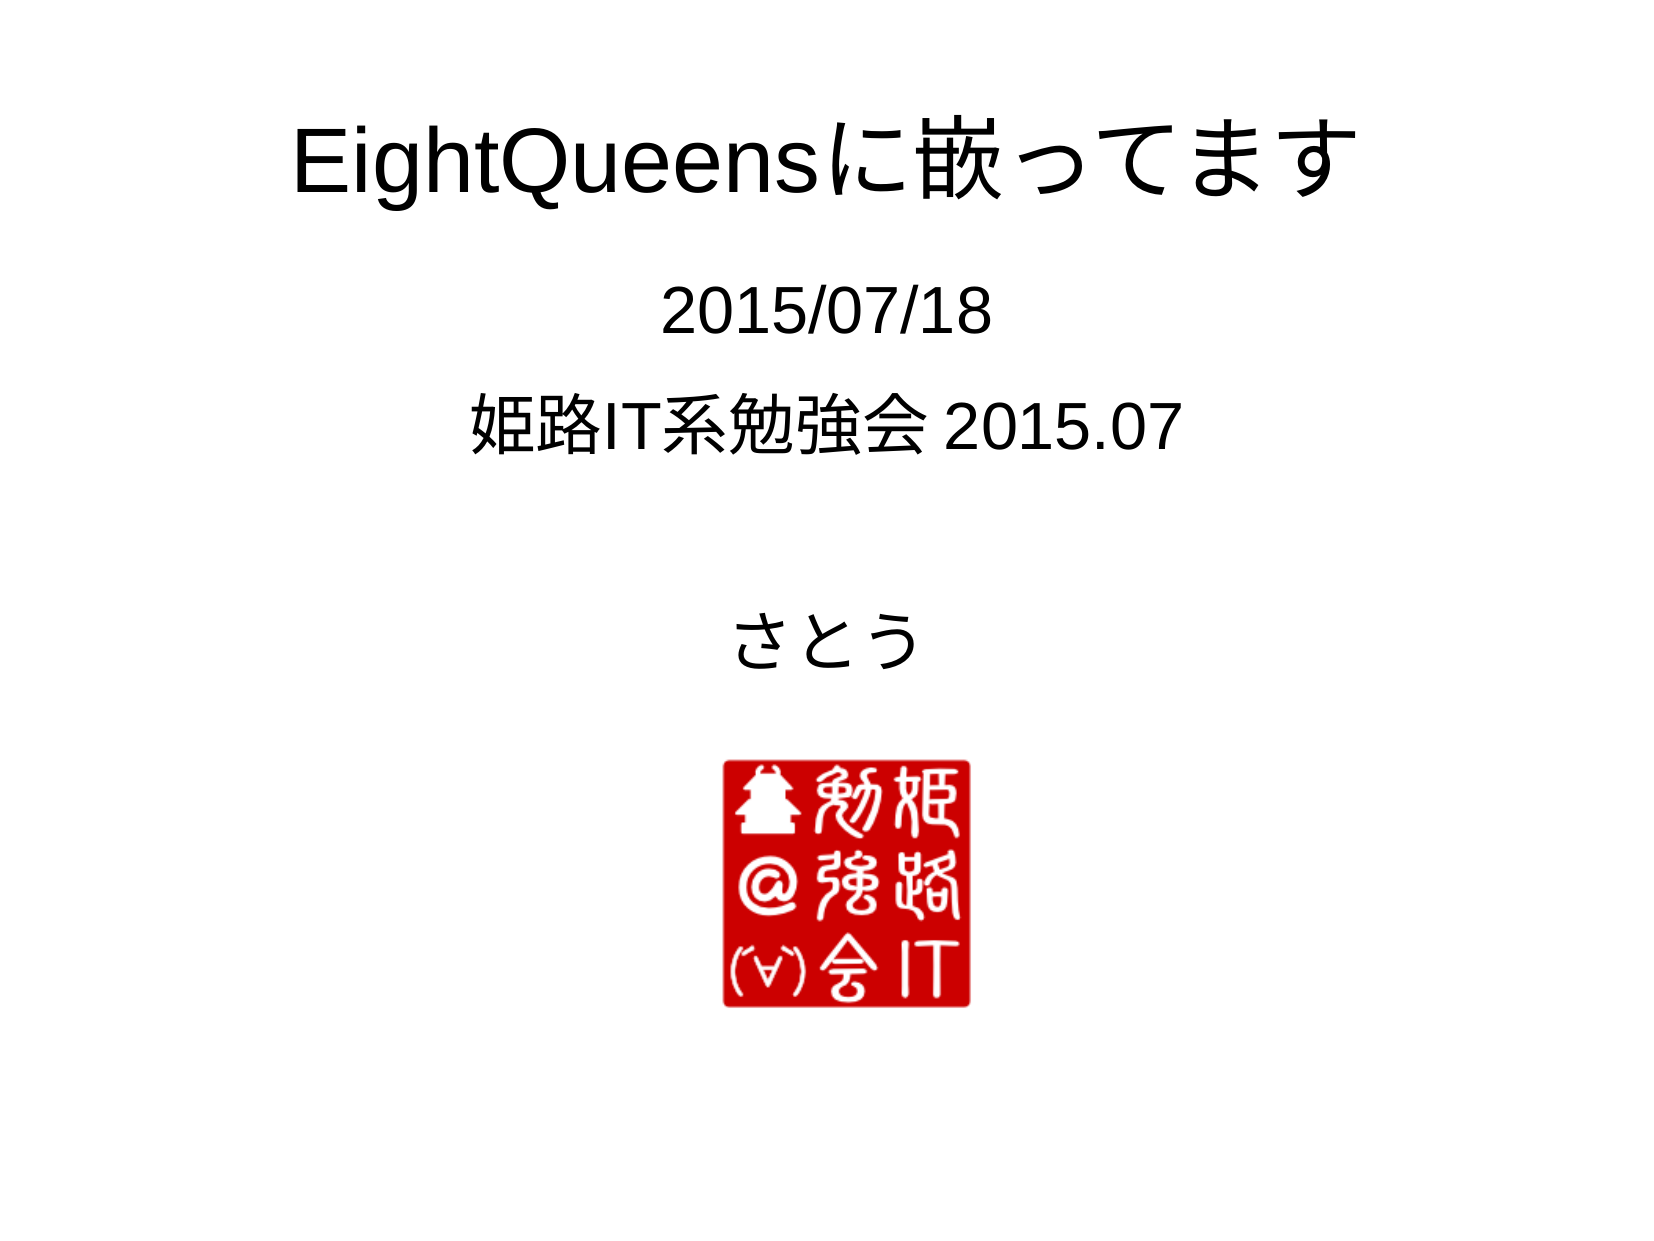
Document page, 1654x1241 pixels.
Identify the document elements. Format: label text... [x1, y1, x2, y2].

title EightQueensに嵌ってます [82, 49, 1571, 230]
subtitle 2015/07/18 姫路IT系勉強会 2015.07 さとう [82, 230, 1571, 804]
picture [690, 727, 1004, 1041]
